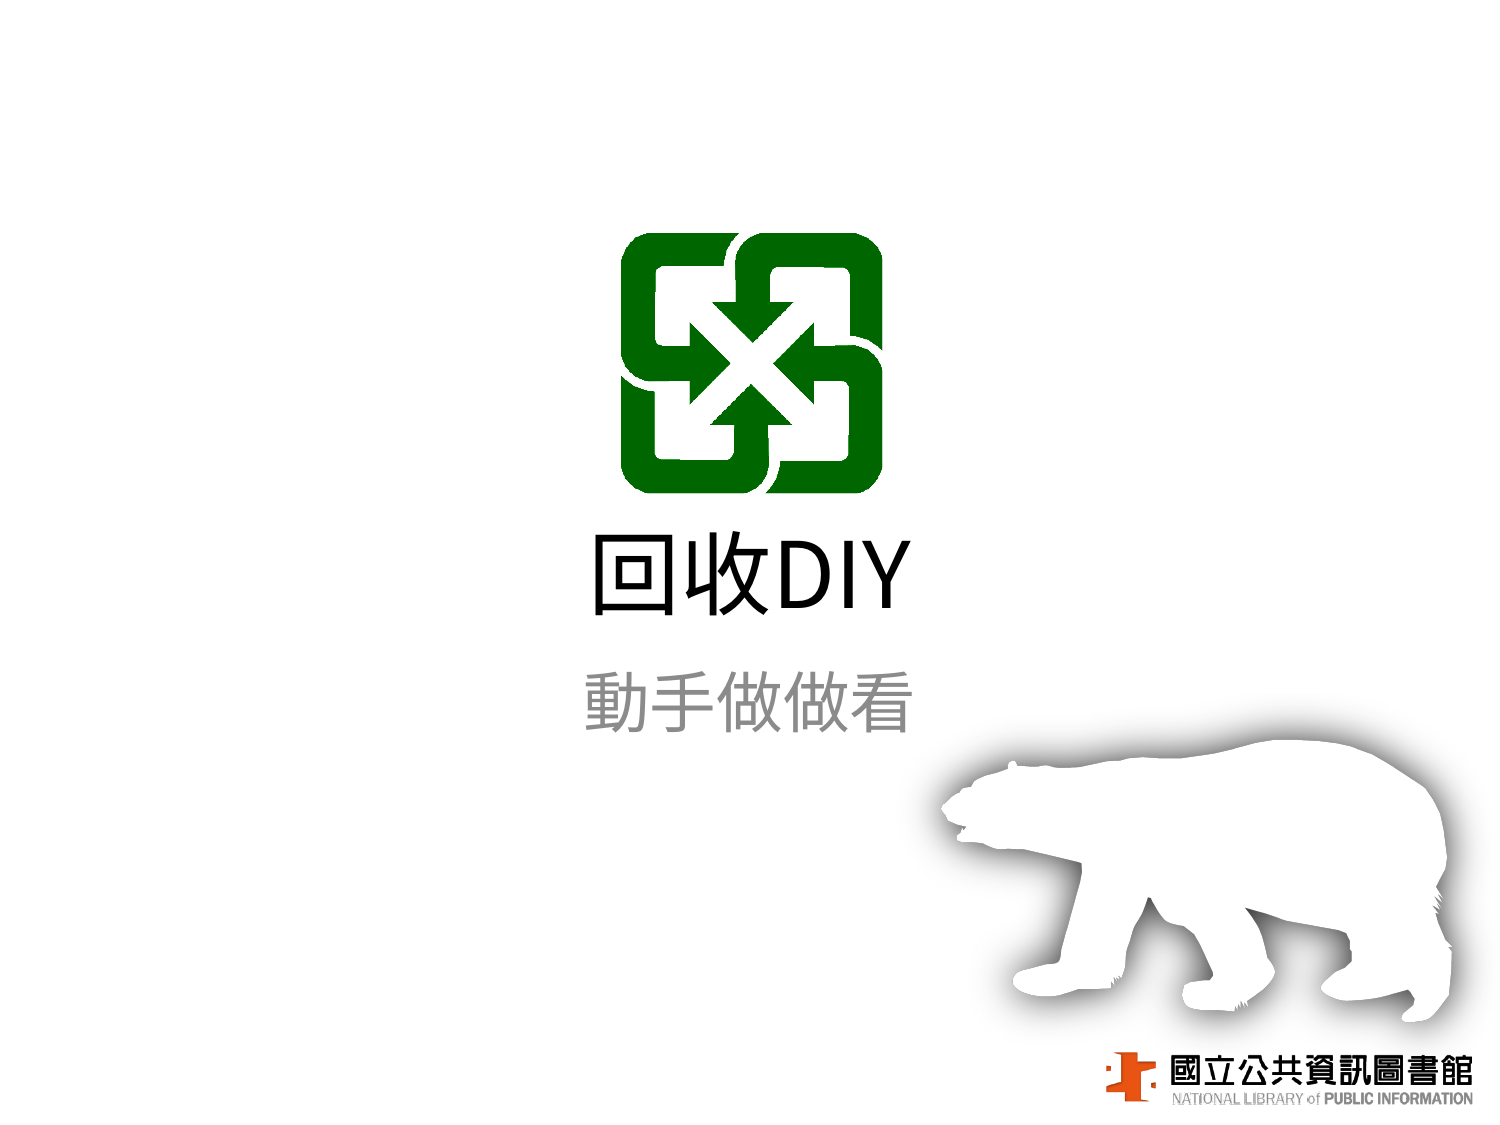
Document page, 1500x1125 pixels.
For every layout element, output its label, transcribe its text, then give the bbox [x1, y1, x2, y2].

title 回收DIY [112, 451, 1388, 693]
picture [620, 232, 883, 494]
picture [1104, 1050, 1474, 1105]
subtitle 動手做做看 [225, 652, 1275, 941]
